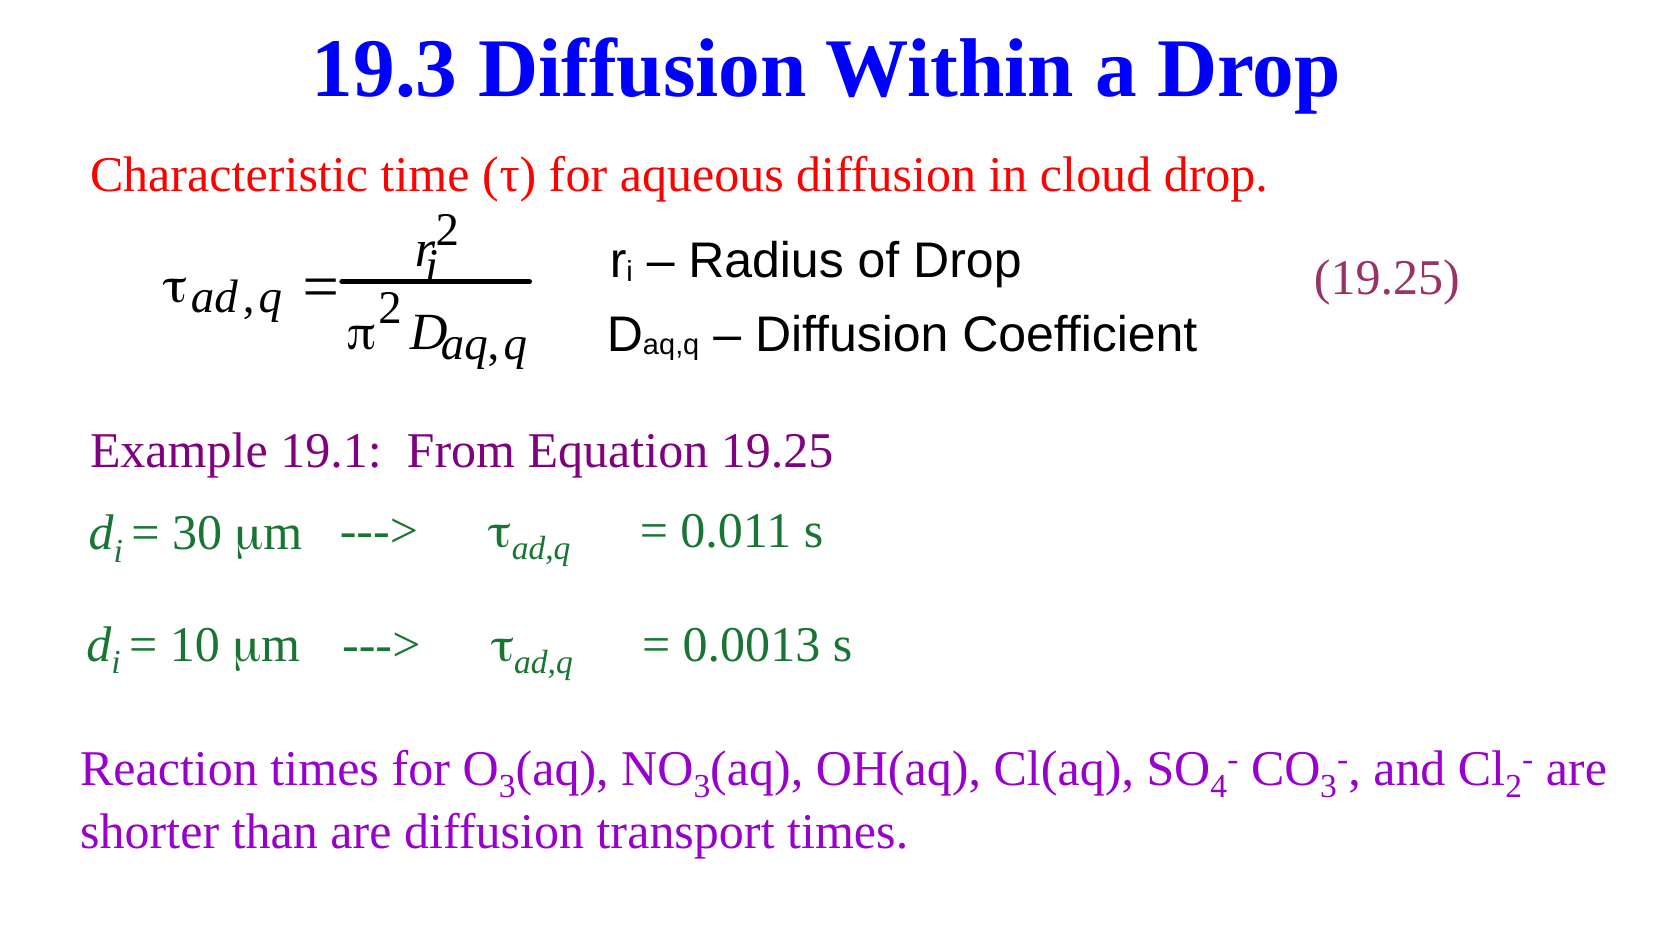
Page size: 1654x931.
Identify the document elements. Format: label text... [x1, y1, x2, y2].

text_box Example 19.1: From Equation 19.25 [75, 410, 1438, 510]
text_box ri – Radius of Drop [580, 225, 1266, 313]
text_box ---> tad,q = 0.0013 s [327, 609, 868, 700]
text_box ---> tad,q = 0.011 s [325, 495, 841, 586]
text_box di = 10 m [71, 609, 316, 700]
text_box (19.25) [1299, 242, 1475, 313]
title 19.3 Diffusion Within a Drop [0, 5, 1654, 96]
text_box Reaction times for O3(aq), NO3(aq), OH(aq), Cl(aq), SO4- CO3-, and Cl2- are shorter than are diffusion transport times. [65, 732, 1623, 868]
text_box di = 30 m [73, 497, 318, 588]
chart [159, 203, 545, 381]
text_box Daq,q – Diffusion Coefficient [578, 298, 1213, 386]
text_box Characteristic time (τ) for aqueous diffusion in cloud drop. [75, 145, 1438, 245]
